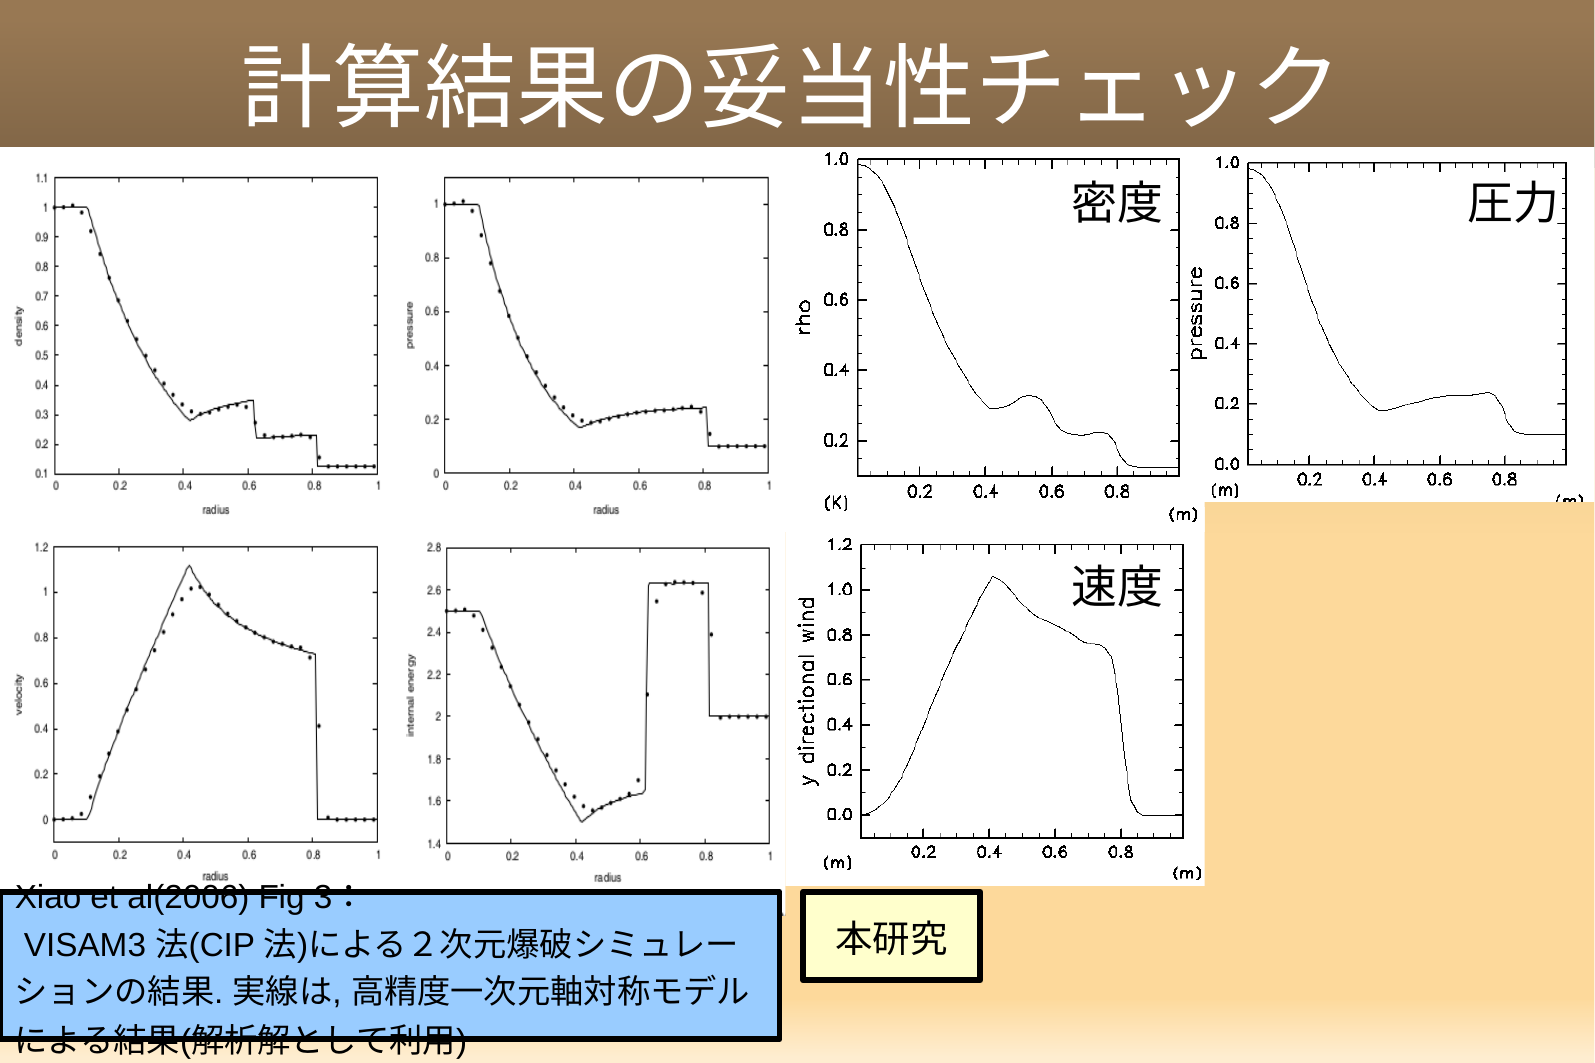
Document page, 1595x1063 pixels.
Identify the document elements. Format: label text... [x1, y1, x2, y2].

text_box 本研究 [803, 891, 981, 981]
text_box Xiao et al(2006) Fig 3： VISAM3 法(CIP 法)による２次元爆破シミュレーションの結果. 実線は, 高精度一次元軸対称モデルによる結果(解析解として利用) [0, 891, 780, 1040]
text_box 速度 [1057, 543, 1205, 608]
text_box 密度 [1057, 159, 1205, 224]
picture [54, 1045, 63, 1051]
text_box 圧力 [1452, 159, 1595, 224]
picture [0, 0, 1595, 1063]
title 計算結果の妥当性チェック [74, 0, 1510, 147]
